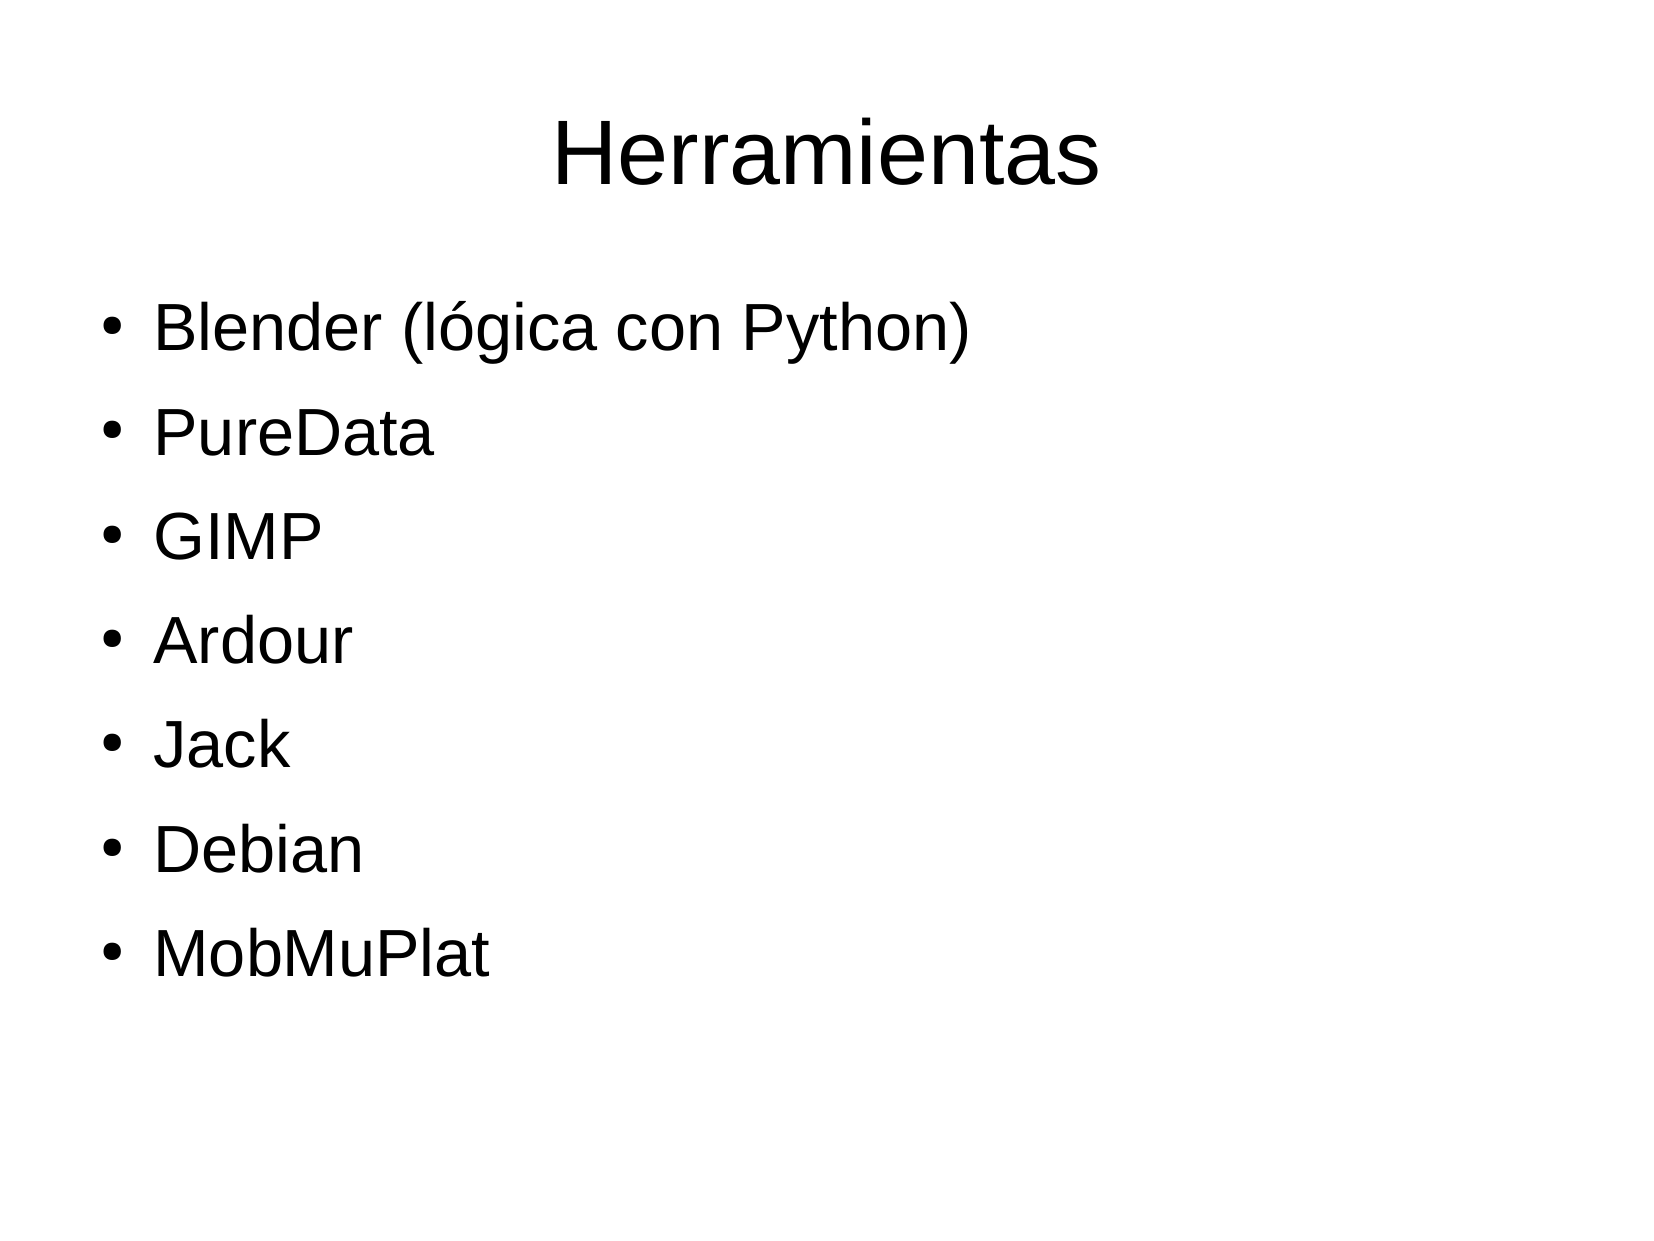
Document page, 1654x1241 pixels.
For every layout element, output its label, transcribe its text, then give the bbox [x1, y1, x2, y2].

list Blender (lógica con Python) PureData GIMP Ardour Jack Debian MobMuPlat [82, 290, 1571, 1010]
title Herramientas [82, 49, 1571, 257]
